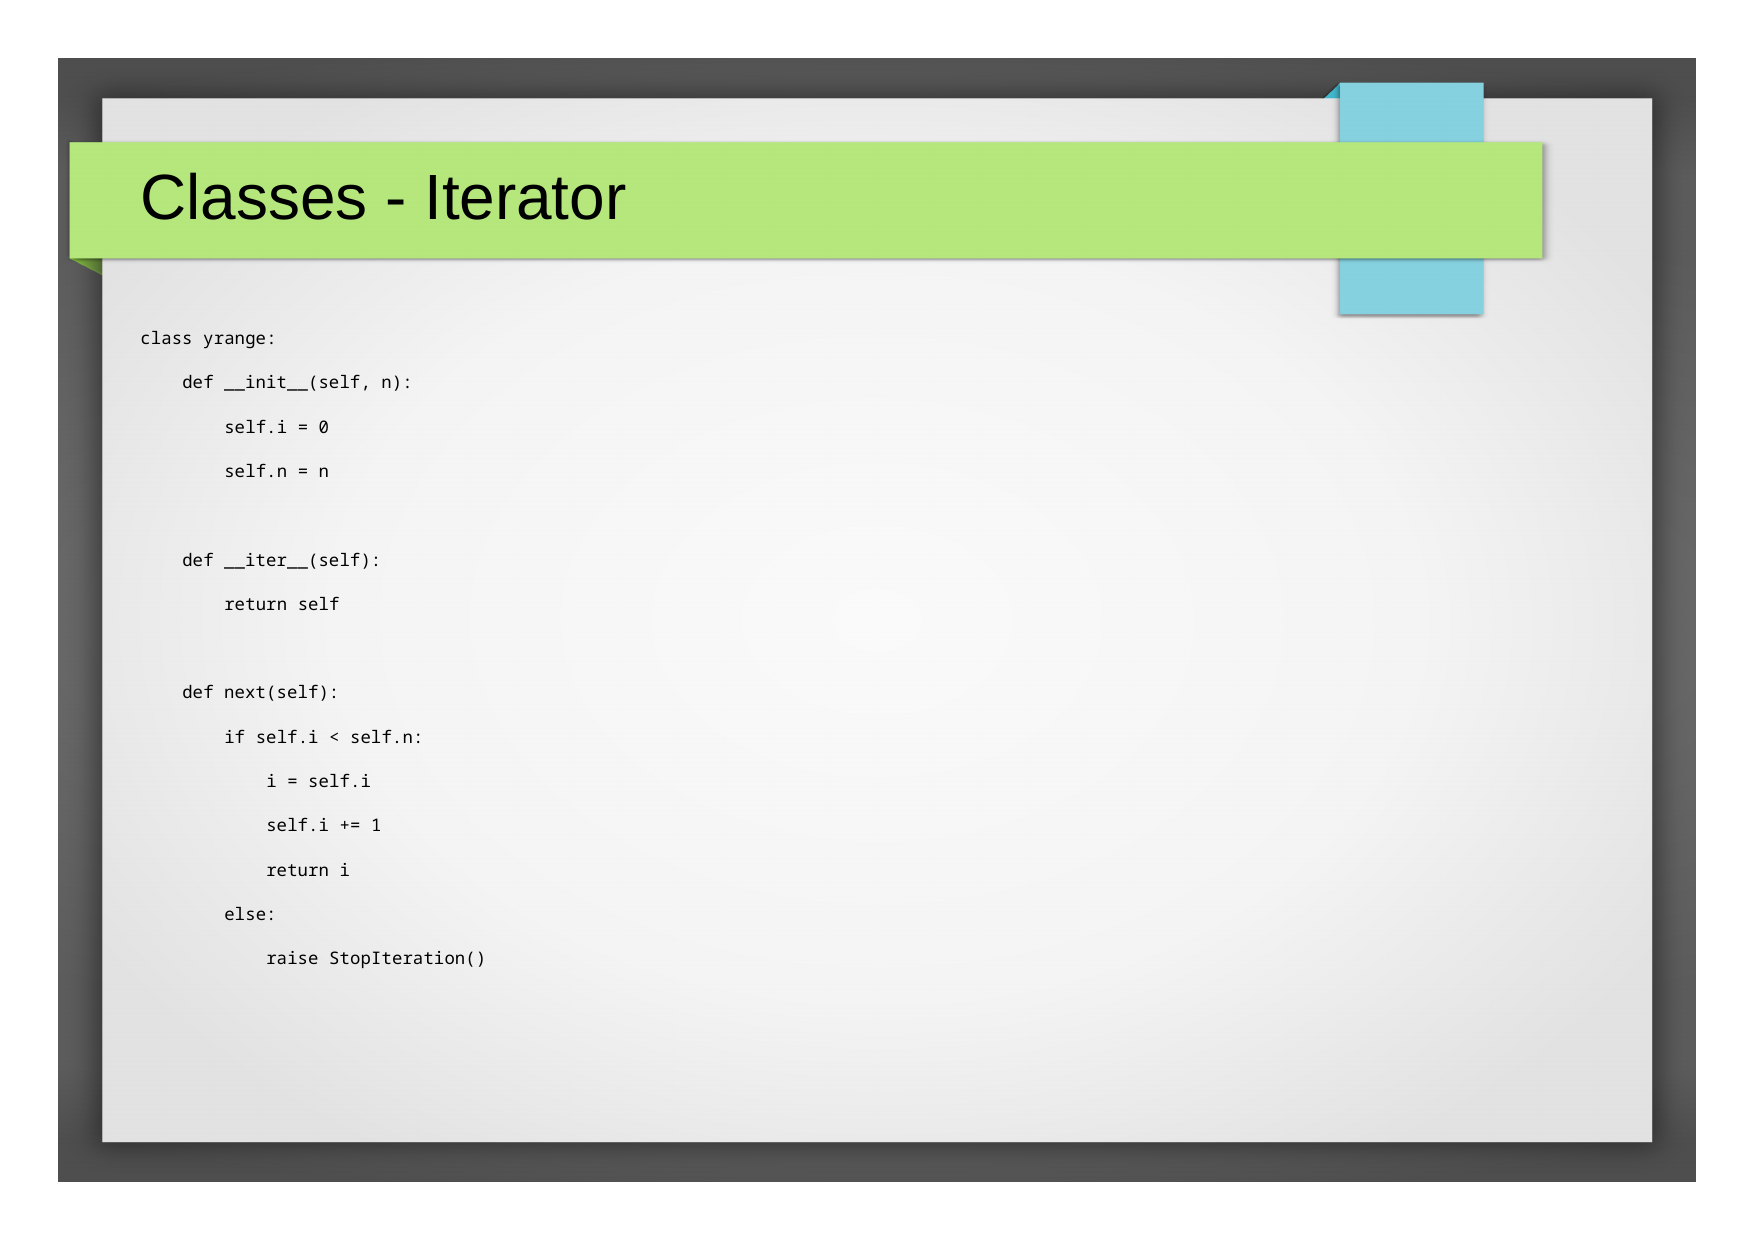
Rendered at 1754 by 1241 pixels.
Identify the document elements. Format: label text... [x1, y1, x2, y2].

list class yrange: def __init__(self, n): self.i = 0 self.n = n def __iter__(self): return self def next(self): if self.i < self.n: i = self.i self.i += 1 return i else: raise StopIteration() [140, 325, 1614, 978]
picture [58, 58, 1696, 1182]
title Classes - Iterator [140, 144, 1310, 251]
